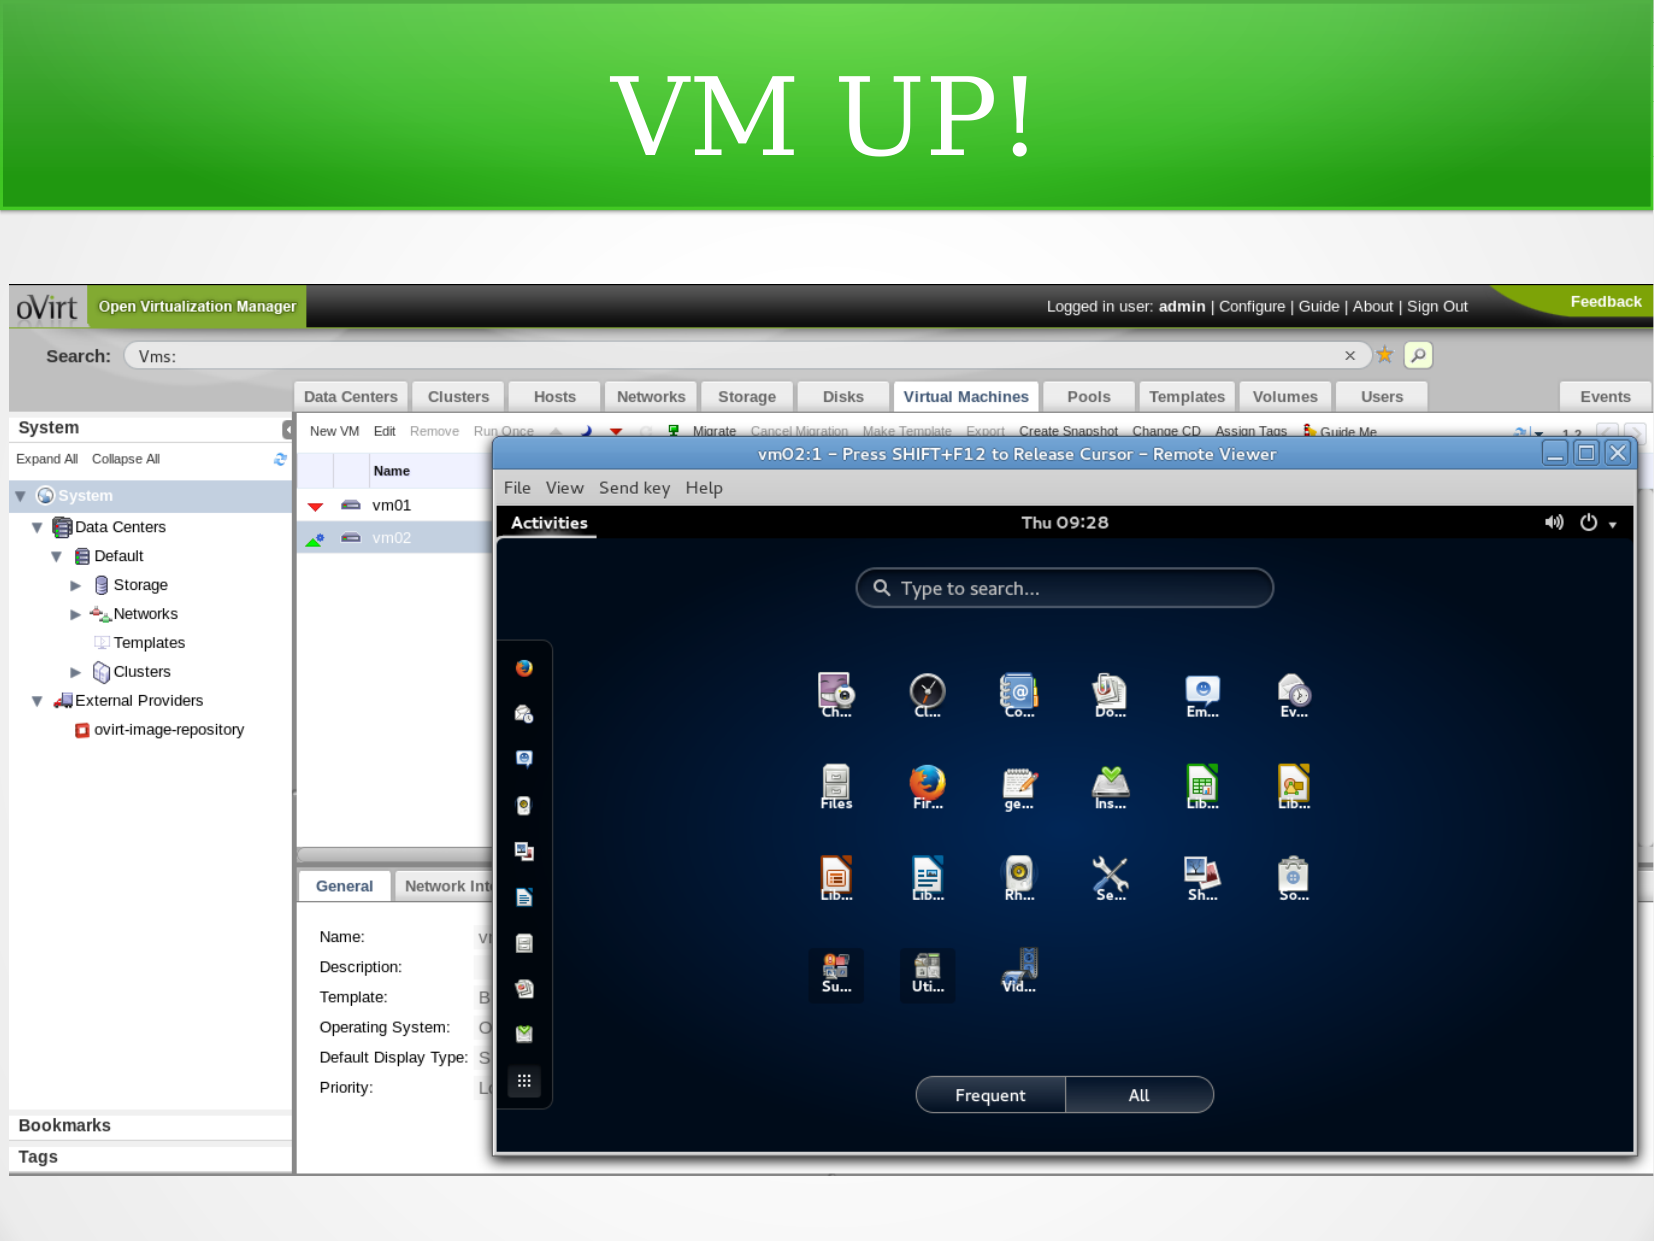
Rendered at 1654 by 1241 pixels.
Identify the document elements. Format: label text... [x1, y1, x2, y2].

picture [9, 284, 1654, 1176]
title VM UP! [82, 47, 1571, 189]
